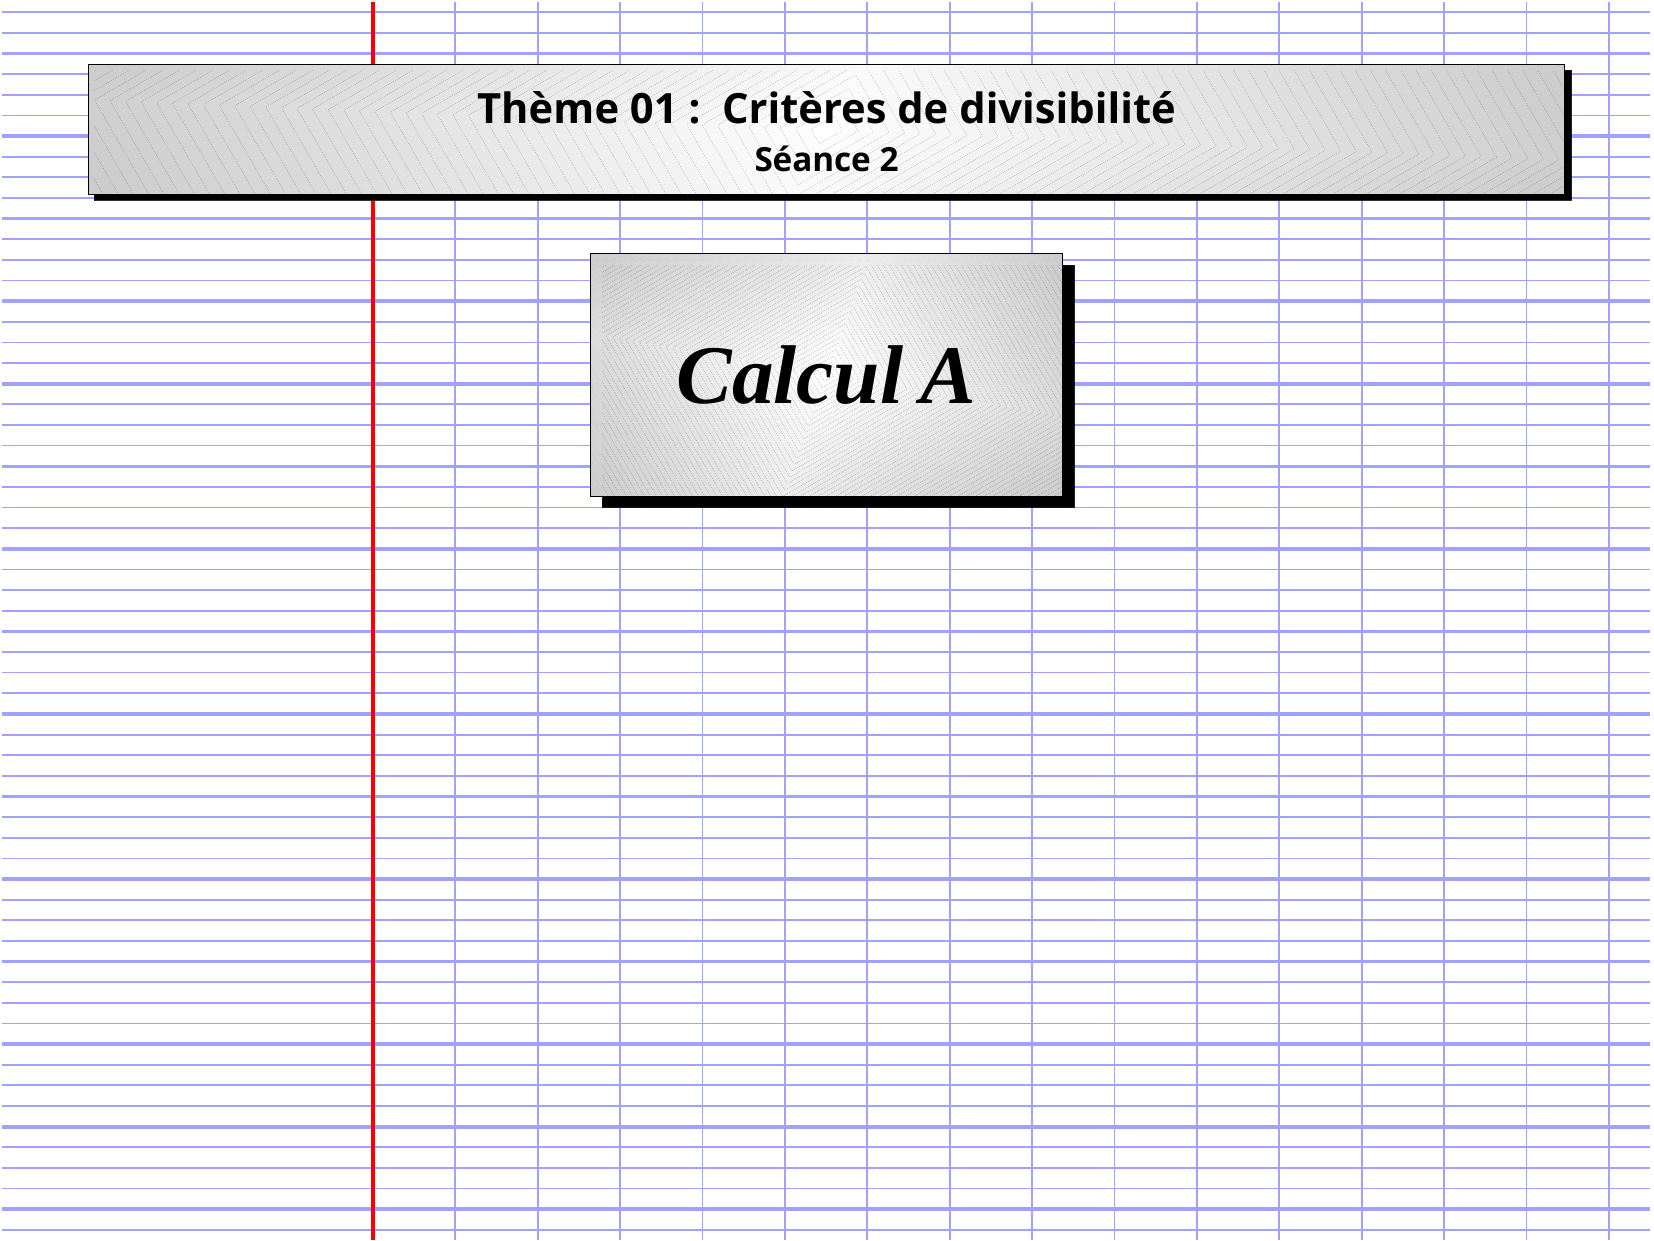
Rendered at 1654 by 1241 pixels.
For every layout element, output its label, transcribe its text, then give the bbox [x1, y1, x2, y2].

text_box Calcul A [590, 253, 1063, 497]
text_box Thème 01 : Critères de divisibilité Séance 2 [88, 64, 1565, 195]
picture [0, 0, 1654, 1241]
